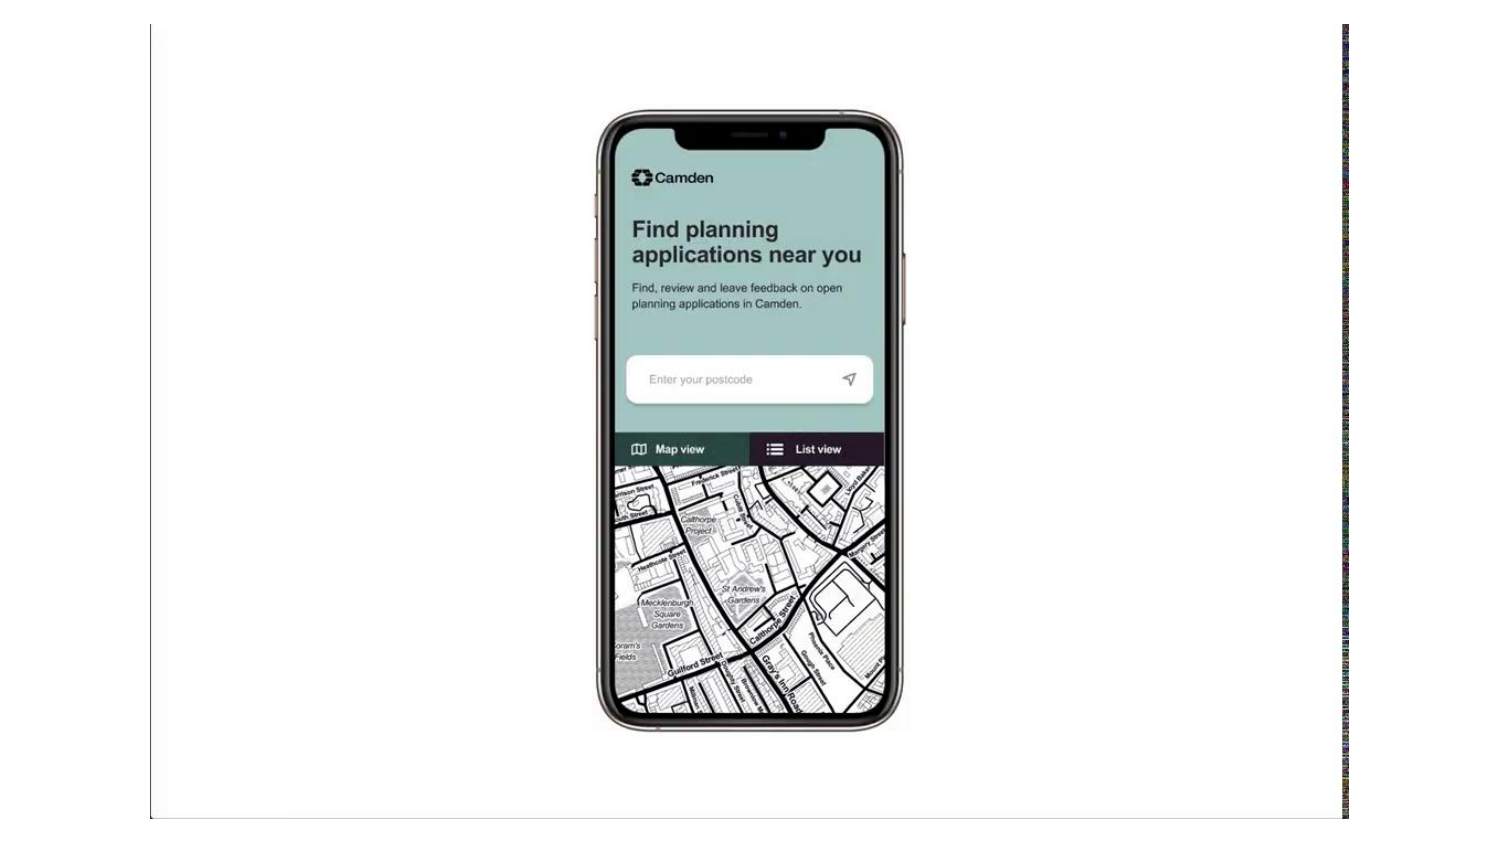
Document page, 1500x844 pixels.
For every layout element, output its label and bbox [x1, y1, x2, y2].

picture [150, 24, 1349, 819]
